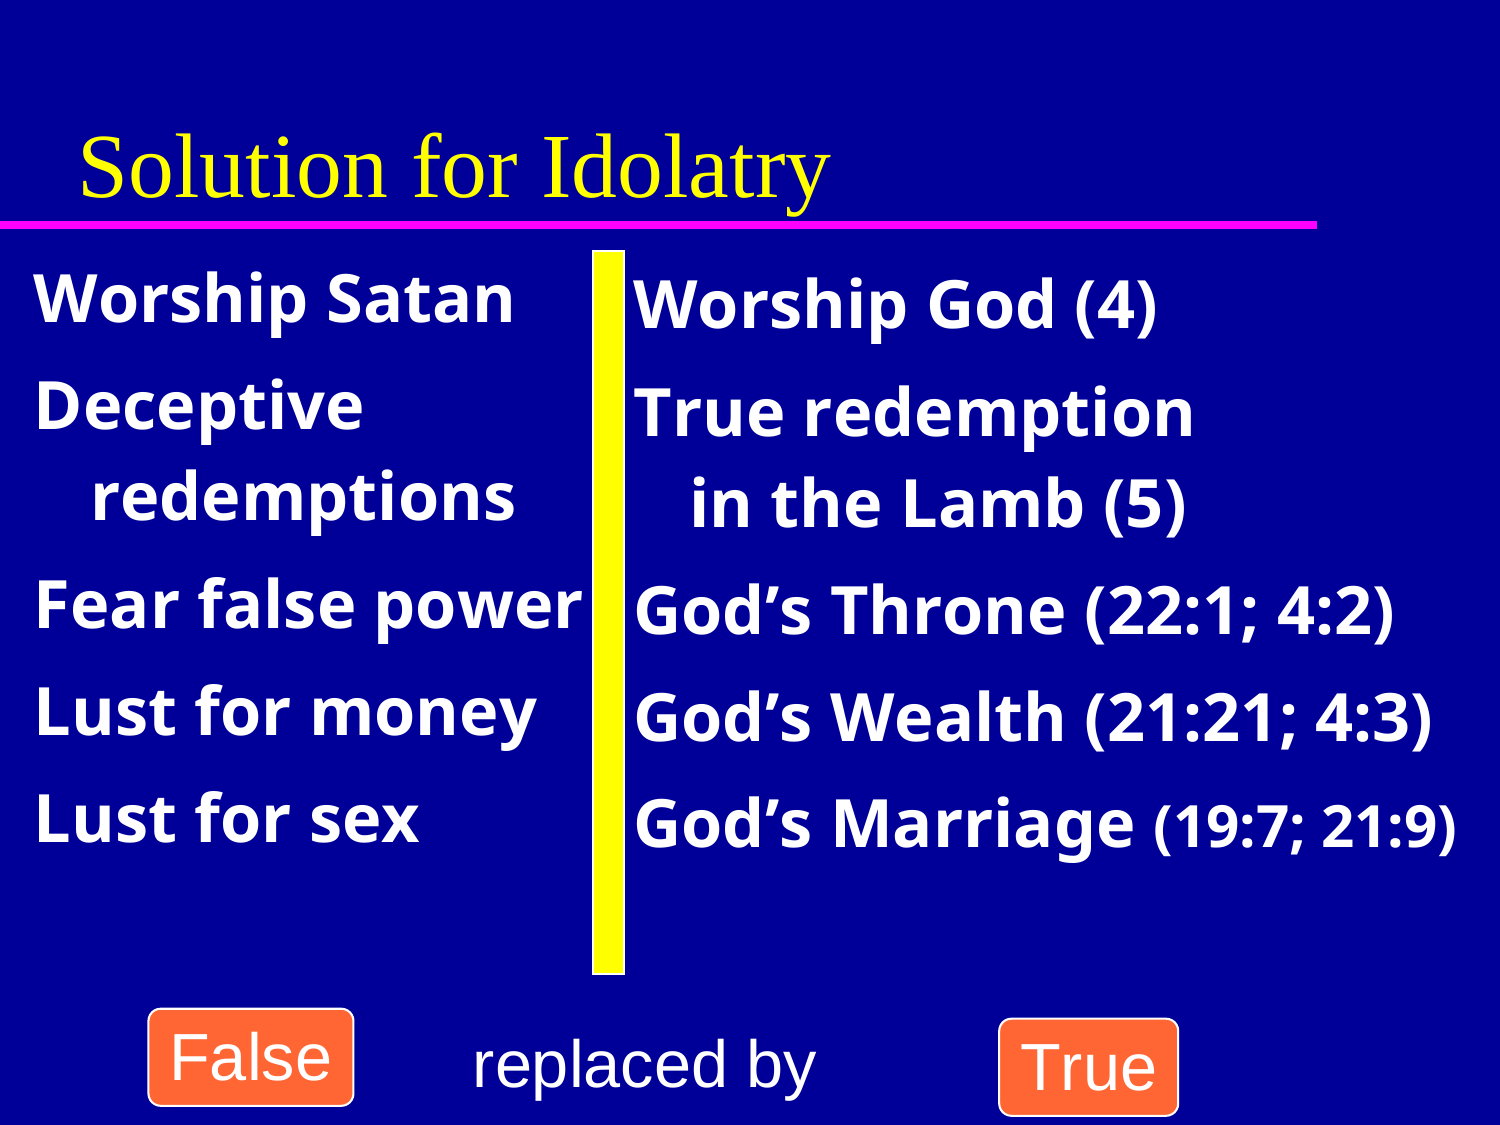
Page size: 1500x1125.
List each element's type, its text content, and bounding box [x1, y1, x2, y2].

title Solution for Idolatry [62, 43, 1338, 225]
text_box True [999, 1018, 1179, 1116]
list Worship God (4) True redemption in the Lamb (5) God’s Throne (22:1; 4:2) God’s Wealth (21:21; 4:3) God’s Marriage (19:7; 21:9) [619, 249, 1487, 870]
text_box replaced by [457, 1019, 866, 1110]
text_box False [148, 1008, 354, 1106]
text_box [593, 250, 624, 974]
list Worship Satan Deceptive redemptions Fear false power Lust for money Lust for sex [18, 243, 619, 919]
